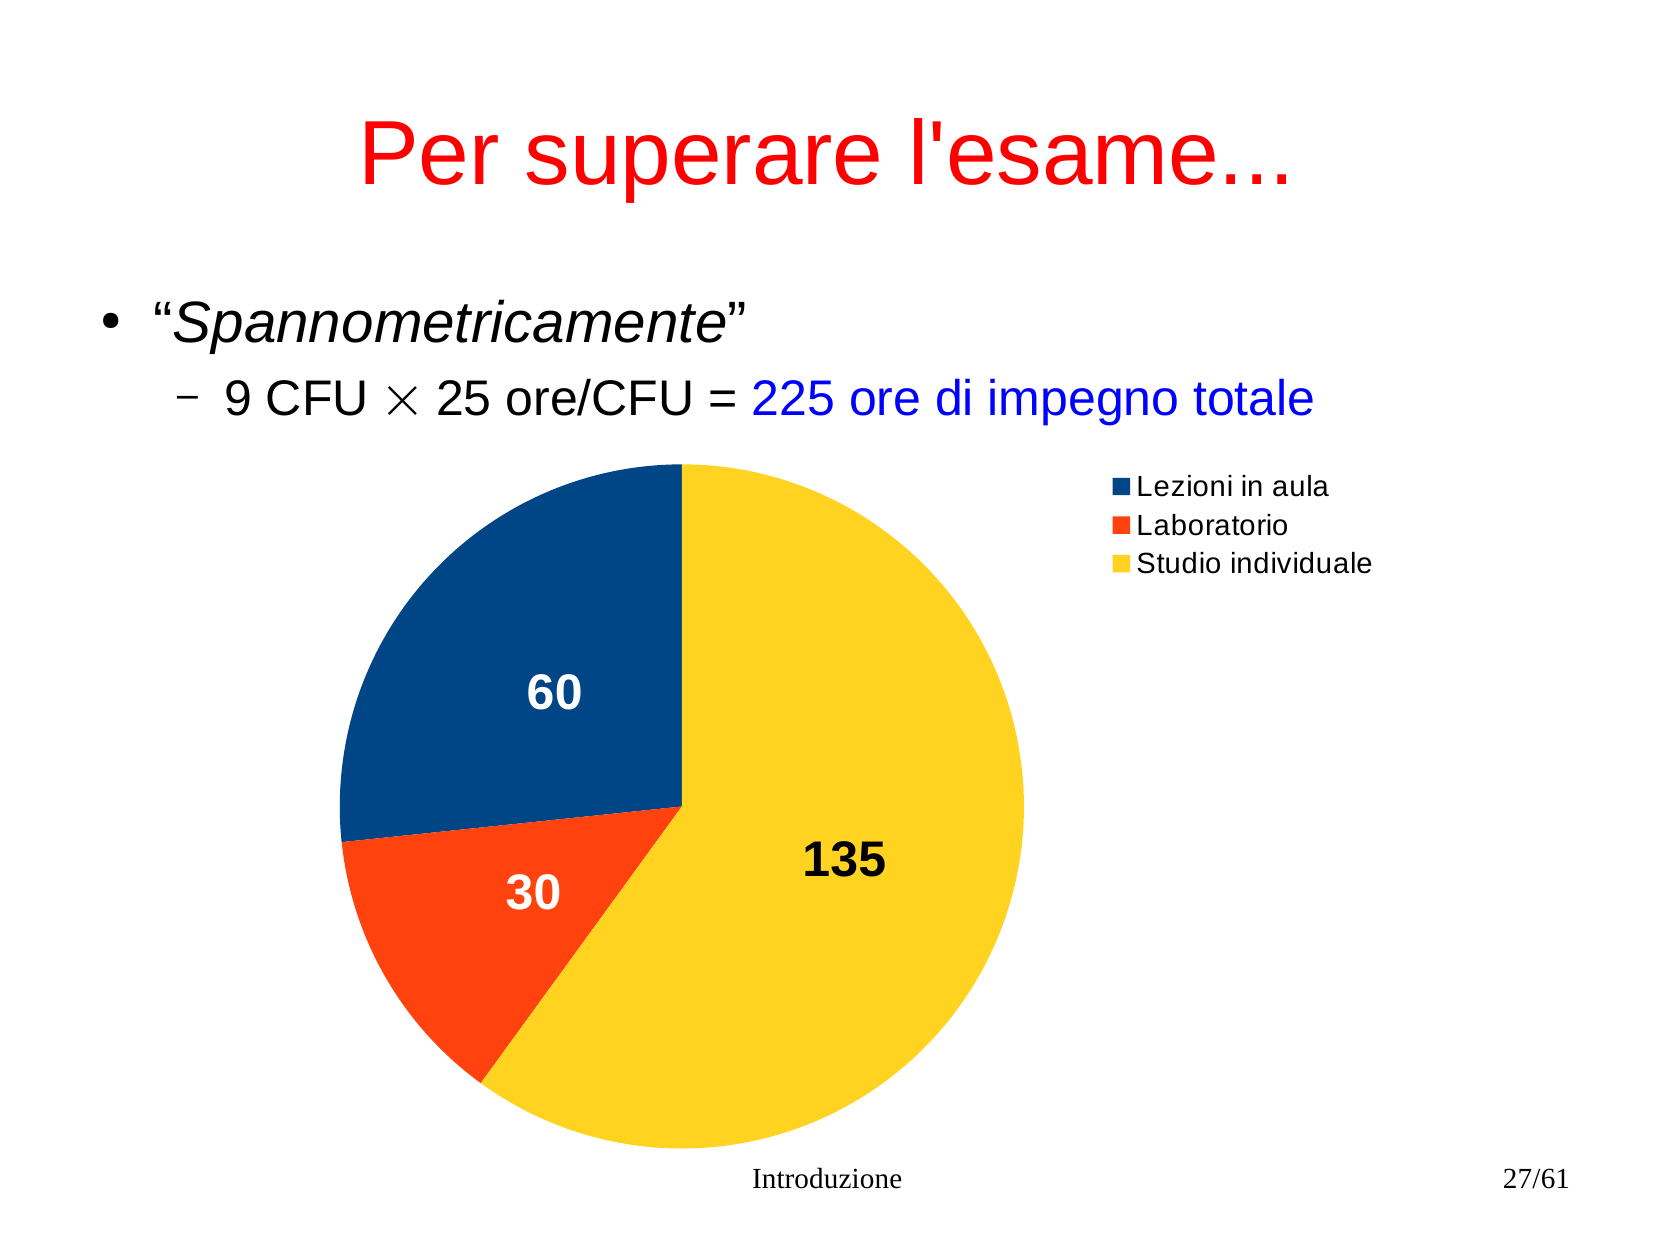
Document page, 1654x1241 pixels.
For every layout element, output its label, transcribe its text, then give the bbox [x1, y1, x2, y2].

title Per superare l'esame... [82, 49, 1571, 257]
list “Spannometricamente” 9 CFU ´ 25 ore/CFU = 225 ore di impegno totale [82, 290, 1571, 1132]
chart [262, 450, 1395, 1163]
